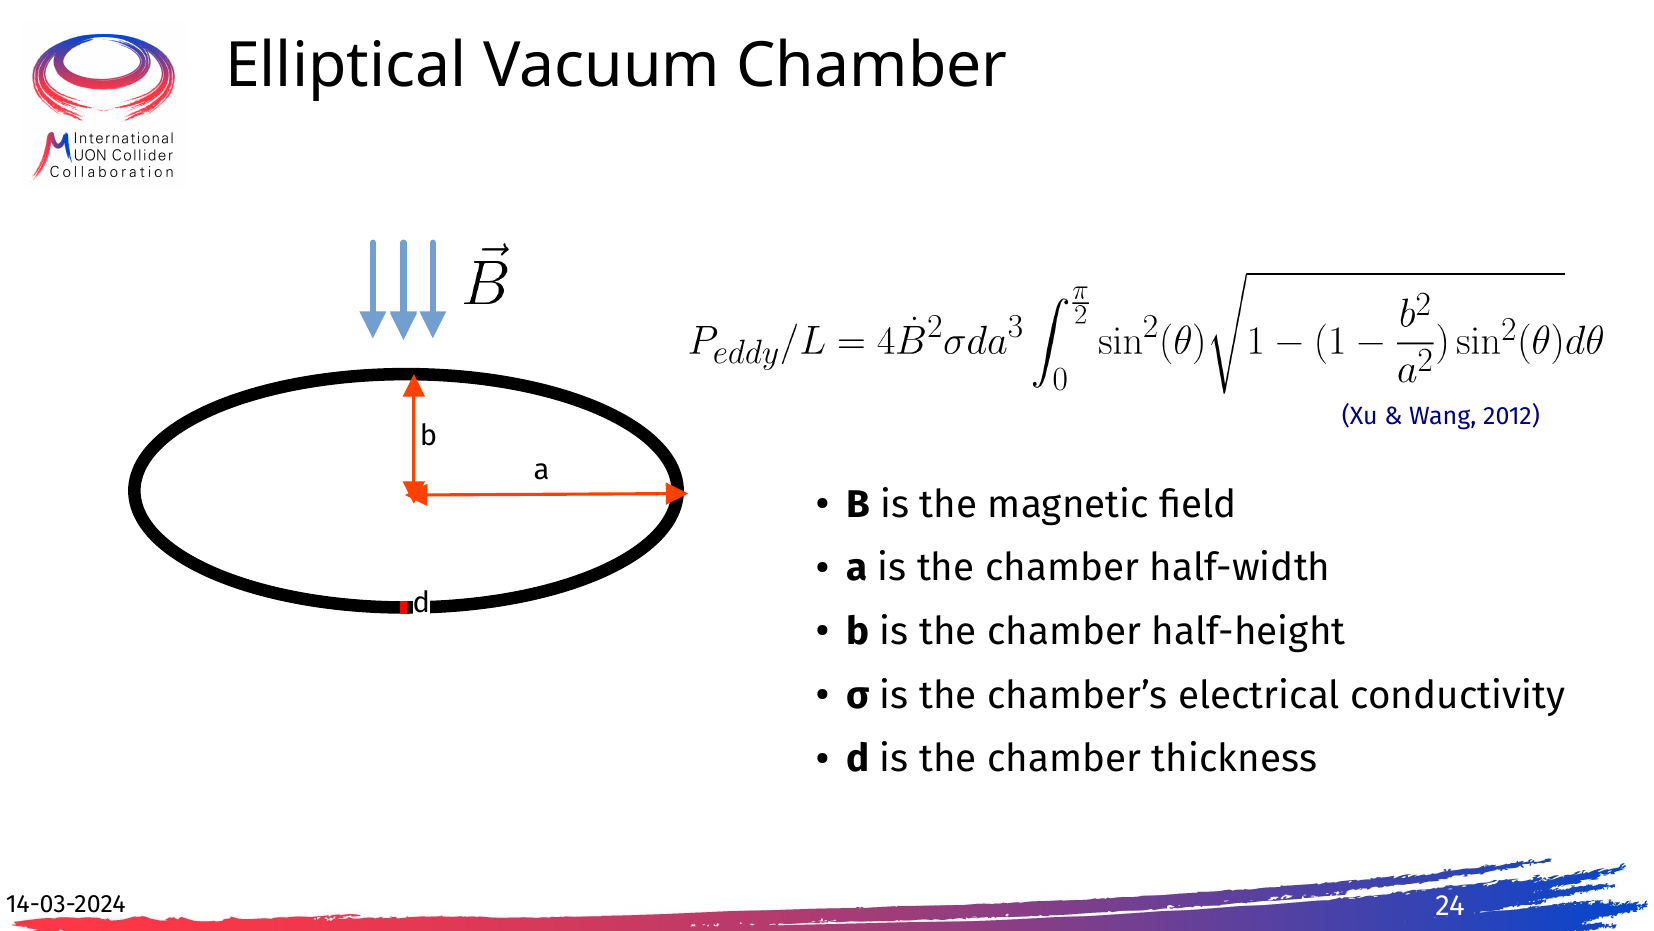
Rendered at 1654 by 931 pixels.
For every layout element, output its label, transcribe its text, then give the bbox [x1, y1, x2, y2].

picture [21, 21, 188, 189]
text_box b [405, 411, 437, 472]
picture [689, 273, 1603, 394]
text_box [497, 458, 580, 529]
title Elliptical Vacuum Chamber [225, 19, 1571, 181]
list B is the magnetic field a is the chamber half-width b is the chamber half-height σ is the chamber’s electrical conductivity d is the chamber thickness [805, 481, 1577, 796]
picture [0, 848, 1654, 931]
picture [463, 243, 509, 304]
text_box a [518, 445, 554, 496]
text_box d [409, 578, 428, 628]
text_box (Xu & Wang, 2012) [1327, 393, 1603, 438]
